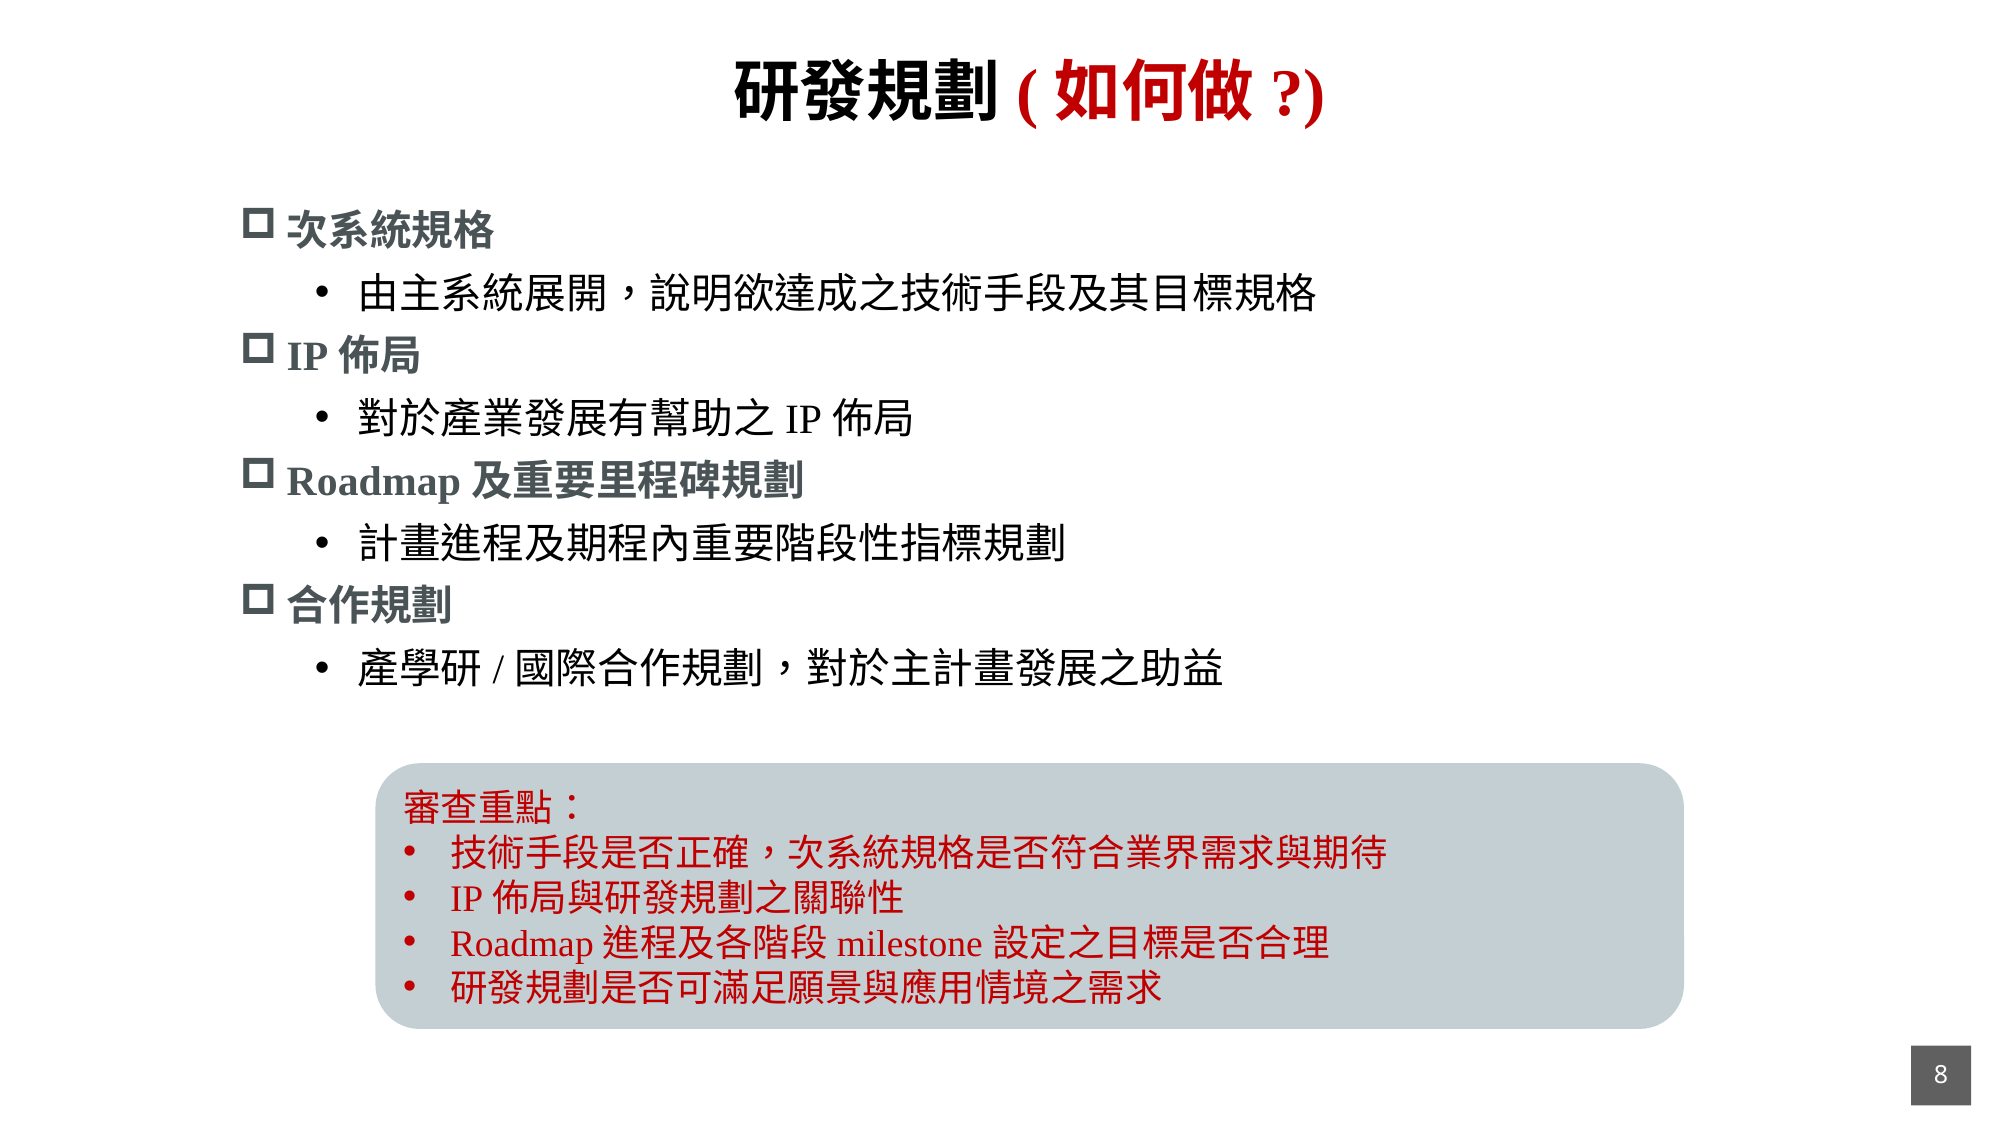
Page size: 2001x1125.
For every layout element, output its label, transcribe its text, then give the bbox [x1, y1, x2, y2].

text_box 審查重點： 技術手段是否正確，次系統規格是否符合業界需求與期待 IP佈局與研發規劃之關聯性 Roadmap進程及各階段milestone設定之目標是否合理 研發規劃是否可滿足願景與應用情境之需求 [375, 763, 1685, 1029]
slide_number <編號> [1911, 1045, 1972, 1106]
text_box 次系統規格 由主系統展開，說明欲達成之技術手段及其目標規格 IP佈局 對於產業發展有幫助之IP佈局 Roadmap及重要里程碑規劃 計畫進程及期程內重要階段性指標規劃 合作規劃 產學研/國際合作規劃，對於主計畫發展之助益 [225, 196, 1795, 700]
text_box 研發規劃(如何做?) [432, 41, 1628, 137]
